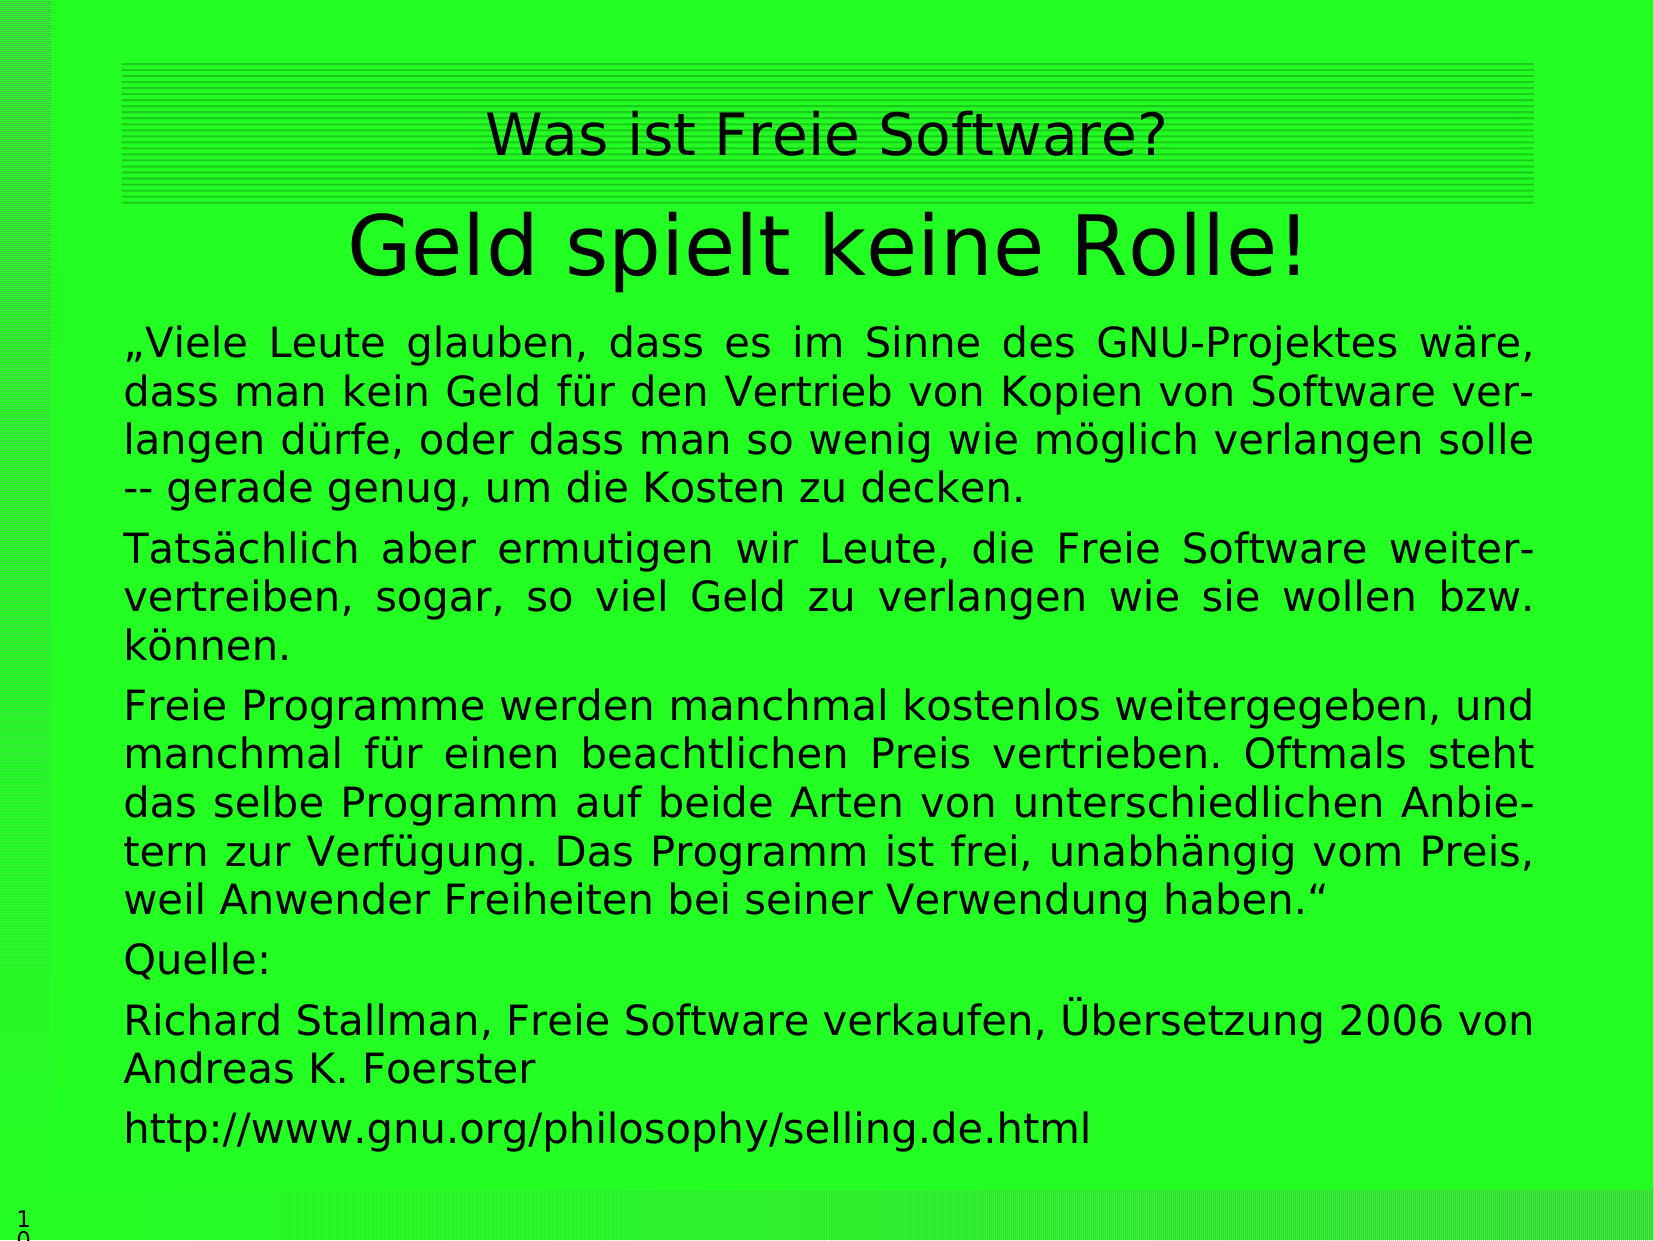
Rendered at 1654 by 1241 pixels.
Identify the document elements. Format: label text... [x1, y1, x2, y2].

title Was ist Freie Software? [151, 56, 1503, 198]
subtitle Geld spielt keine Rolle! „Viele Leute glauben, dass es im Sinne des GNU-Projektes wäre, dass man kein Geld für den Vertrieb von Kopien von Software ver-langen dürfe, oder dass man so wenig wie möglich verlangen solle -- gerade genug, um die Kosten zu decken. Tatsächlich aber ermutigen wir Leute, die Freie Software weiter-vertreiben, sogar, so viel Geld zu verlangen wie sie wollen bzw. können. Freie Programme werden manchmal kostenlos weitergegeben, und manchmal für einen beachtlichen Preis vertrieben. Oftmals steht das selbe Programm auf beide Arten von unterschiedlichen Anbie-tern zur Verfügung. Das Programm ist frei, unabhängig vom Preis, weil Anwender Freiheiten bei seiner Verwendung haben.“ Quelle: Richard Stallman, Freie Software verkaufen, Übersetzung 2006 von Andreas K. Foerster http://www.gnu.org/philosophy/selling.de.html [123, 198, 1536, 1241]
